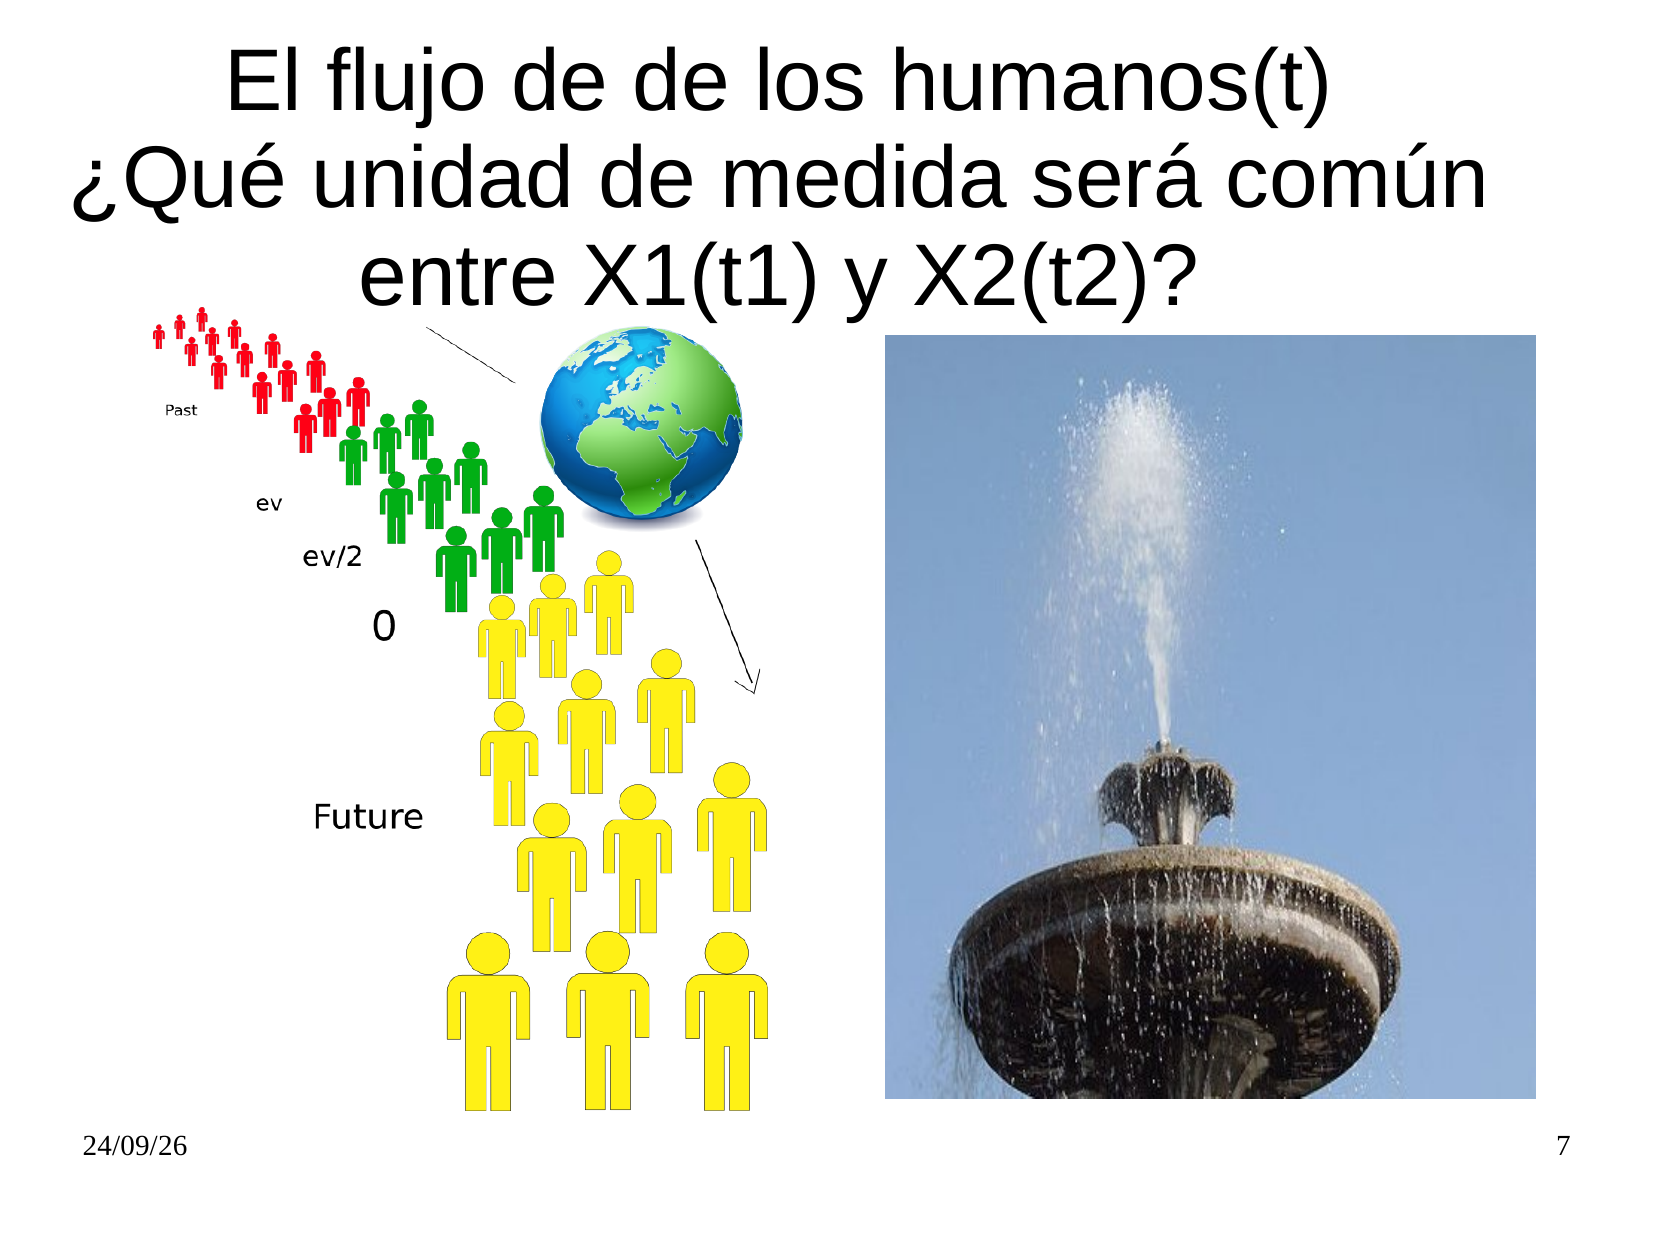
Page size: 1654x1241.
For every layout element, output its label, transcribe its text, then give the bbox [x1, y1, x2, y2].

picture [885, 335, 1536, 1099]
title El flujo de de los humanos(t) ¿Qué unidad de medida será común entre X1(t1) y X2(t2)? [35, 30, 1524, 325]
picture [153, 307, 768, 1111]
